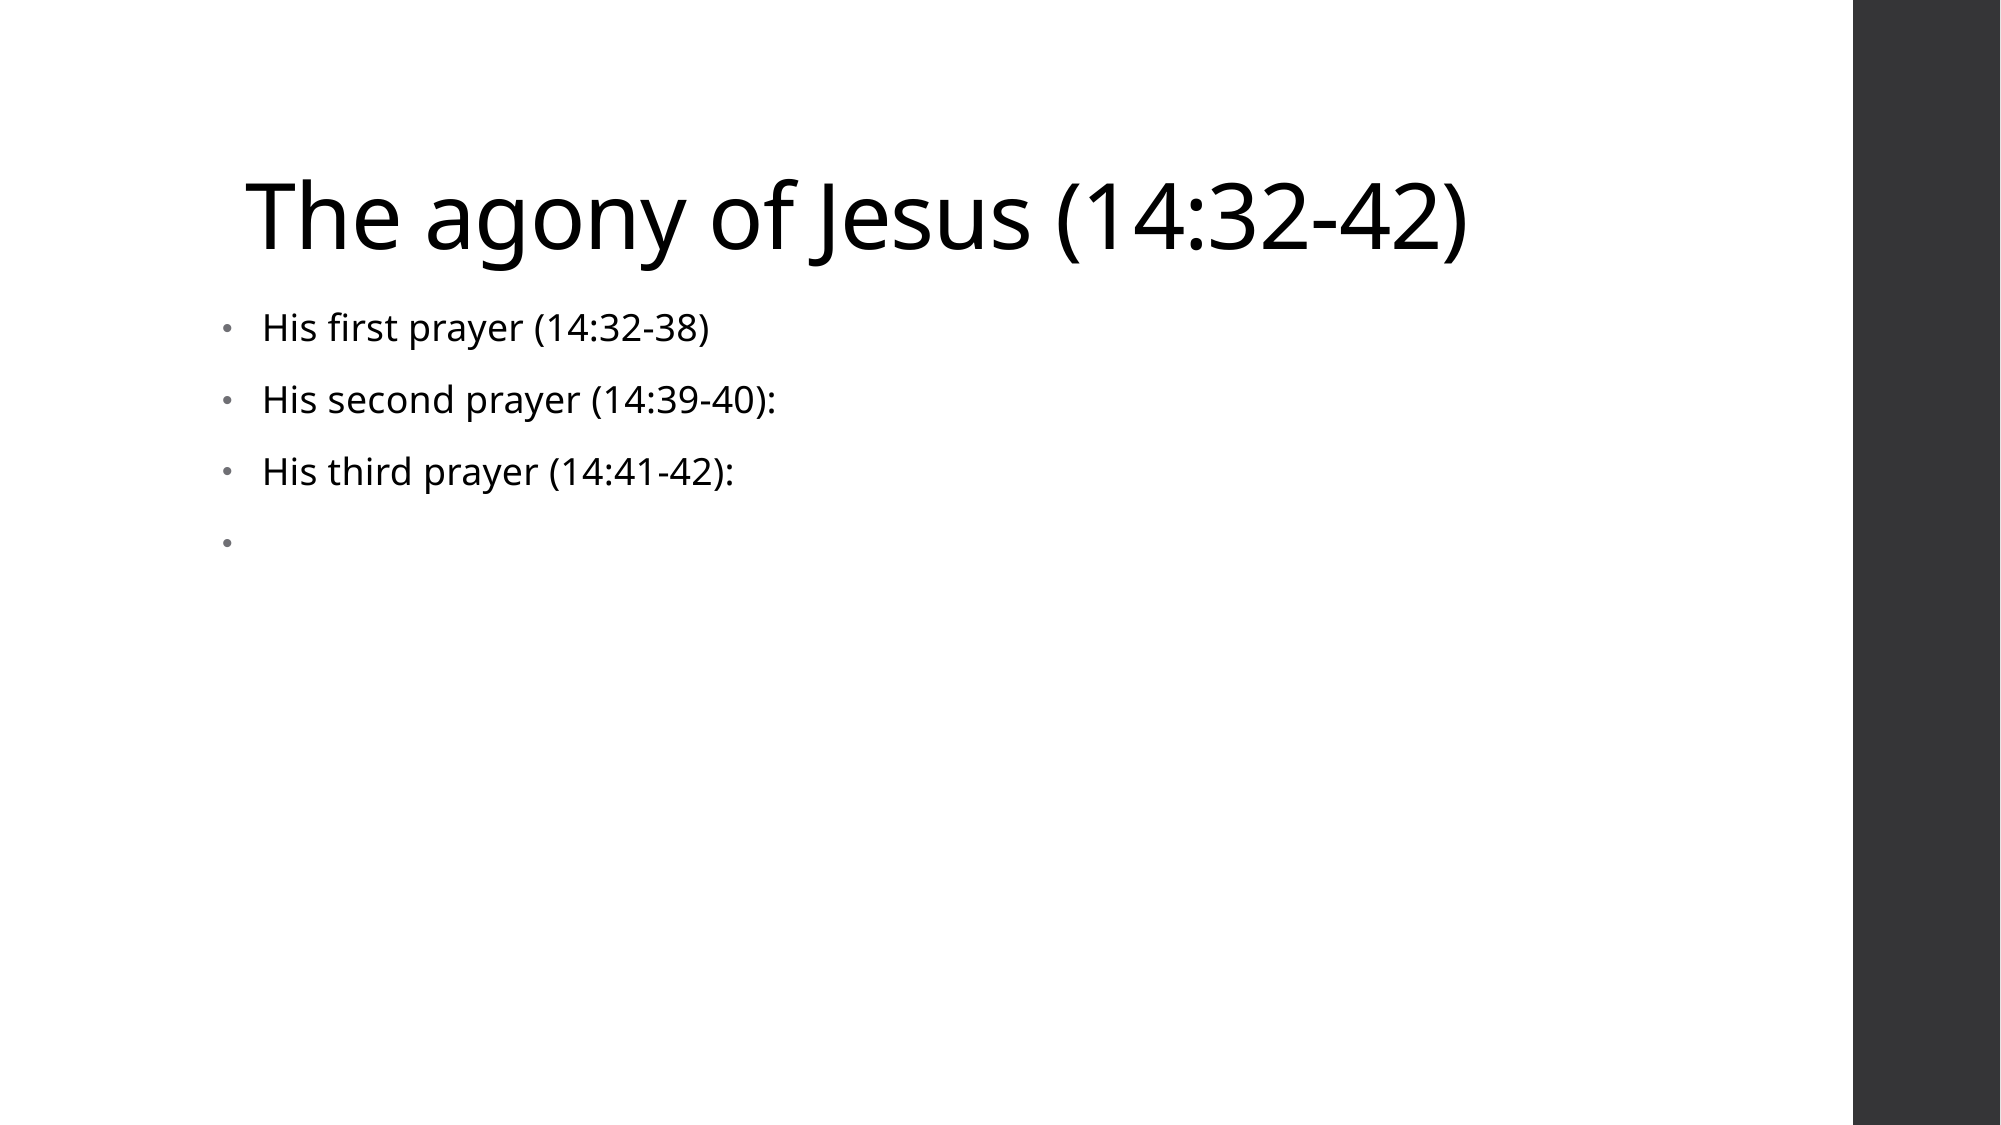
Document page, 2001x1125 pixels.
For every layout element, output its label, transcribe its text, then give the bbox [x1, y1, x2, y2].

title The agony of Jesus (14:32-42) [206, 60, 1797, 278]
list His first prayer (14:32-38) His second prayer (14:39-40): His third prayer (14:41-42): [206, 299, 1617, 1014]
